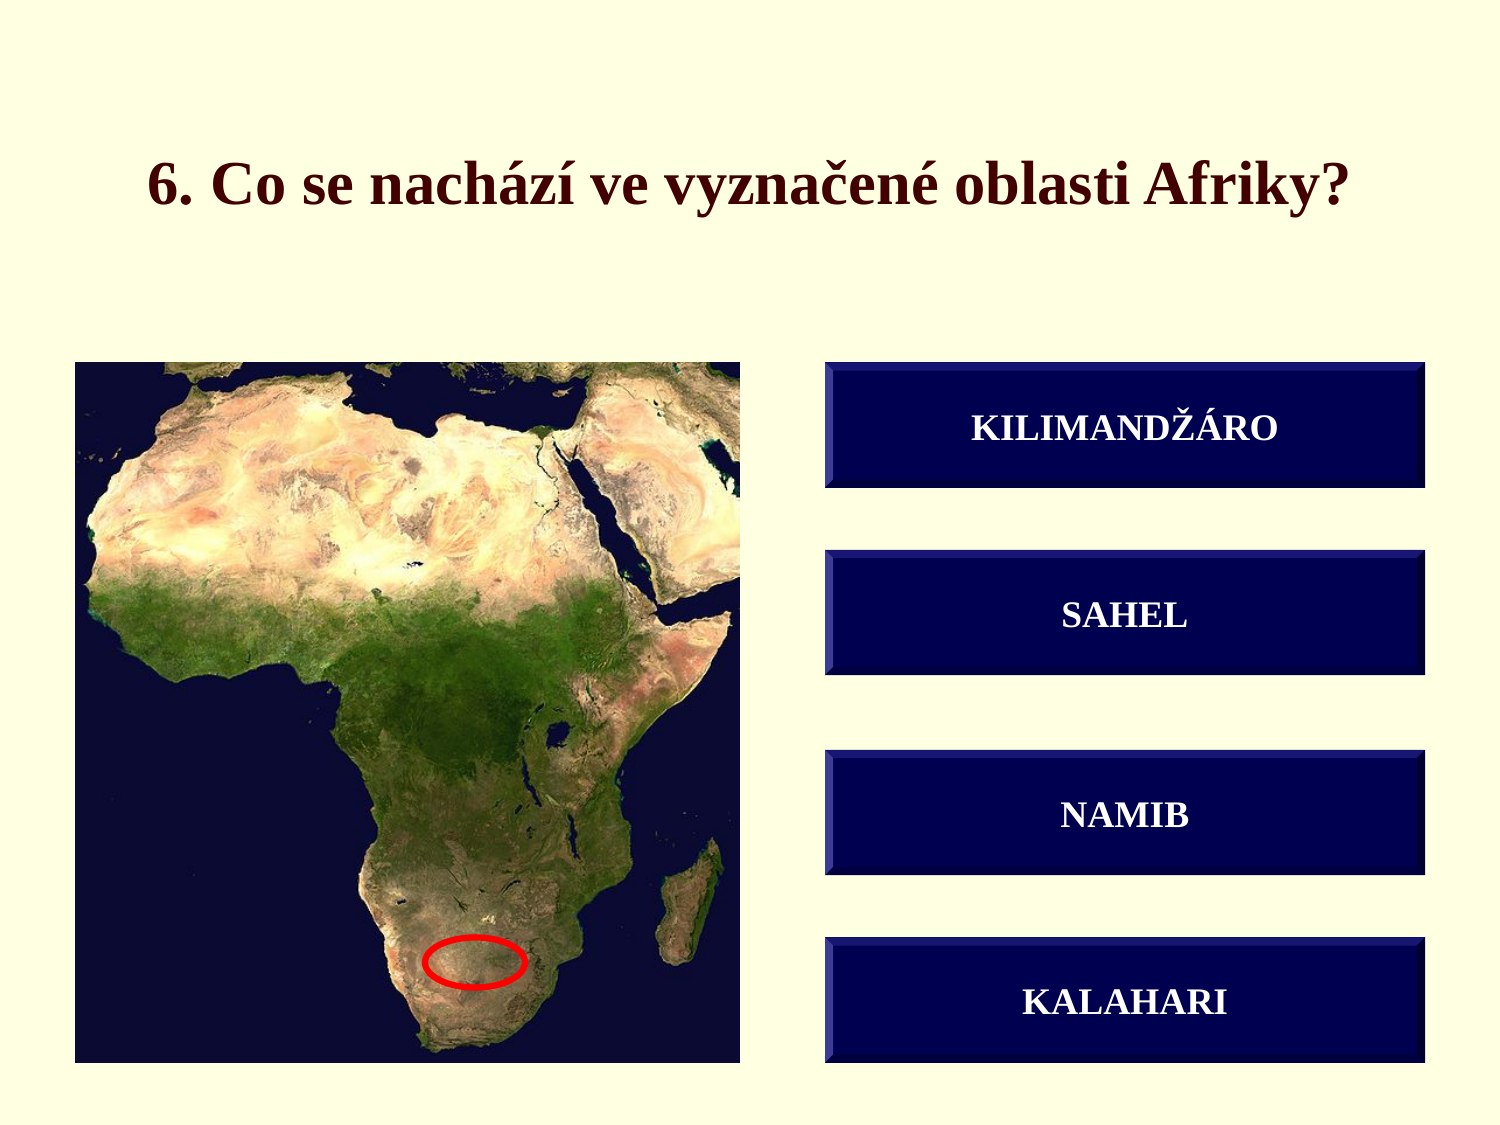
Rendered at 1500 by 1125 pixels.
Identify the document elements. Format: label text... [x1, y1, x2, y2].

text_box KALAHARI [834, 946, 1416, 1054]
table_cell 9-5 [826, 362, 1424, 371]
table_cell 4 [826, 549, 1424, 559]
table_cell Špatné znalosti [826, 749, 1424, 759]
text_box NAMIB [834, 759, 1416, 866]
title 6. Co se nachází ve vyznačené oblasti Afriky? [0, 135, 1500, 225]
text_box KILIMANDŽÁRO [834, 371, 1416, 479]
text_box [75, 362, 740, 1063]
table_cell 4-0 [826, 937, 1424, 946]
text_box SAHEL [834, 559, 1416, 666]
